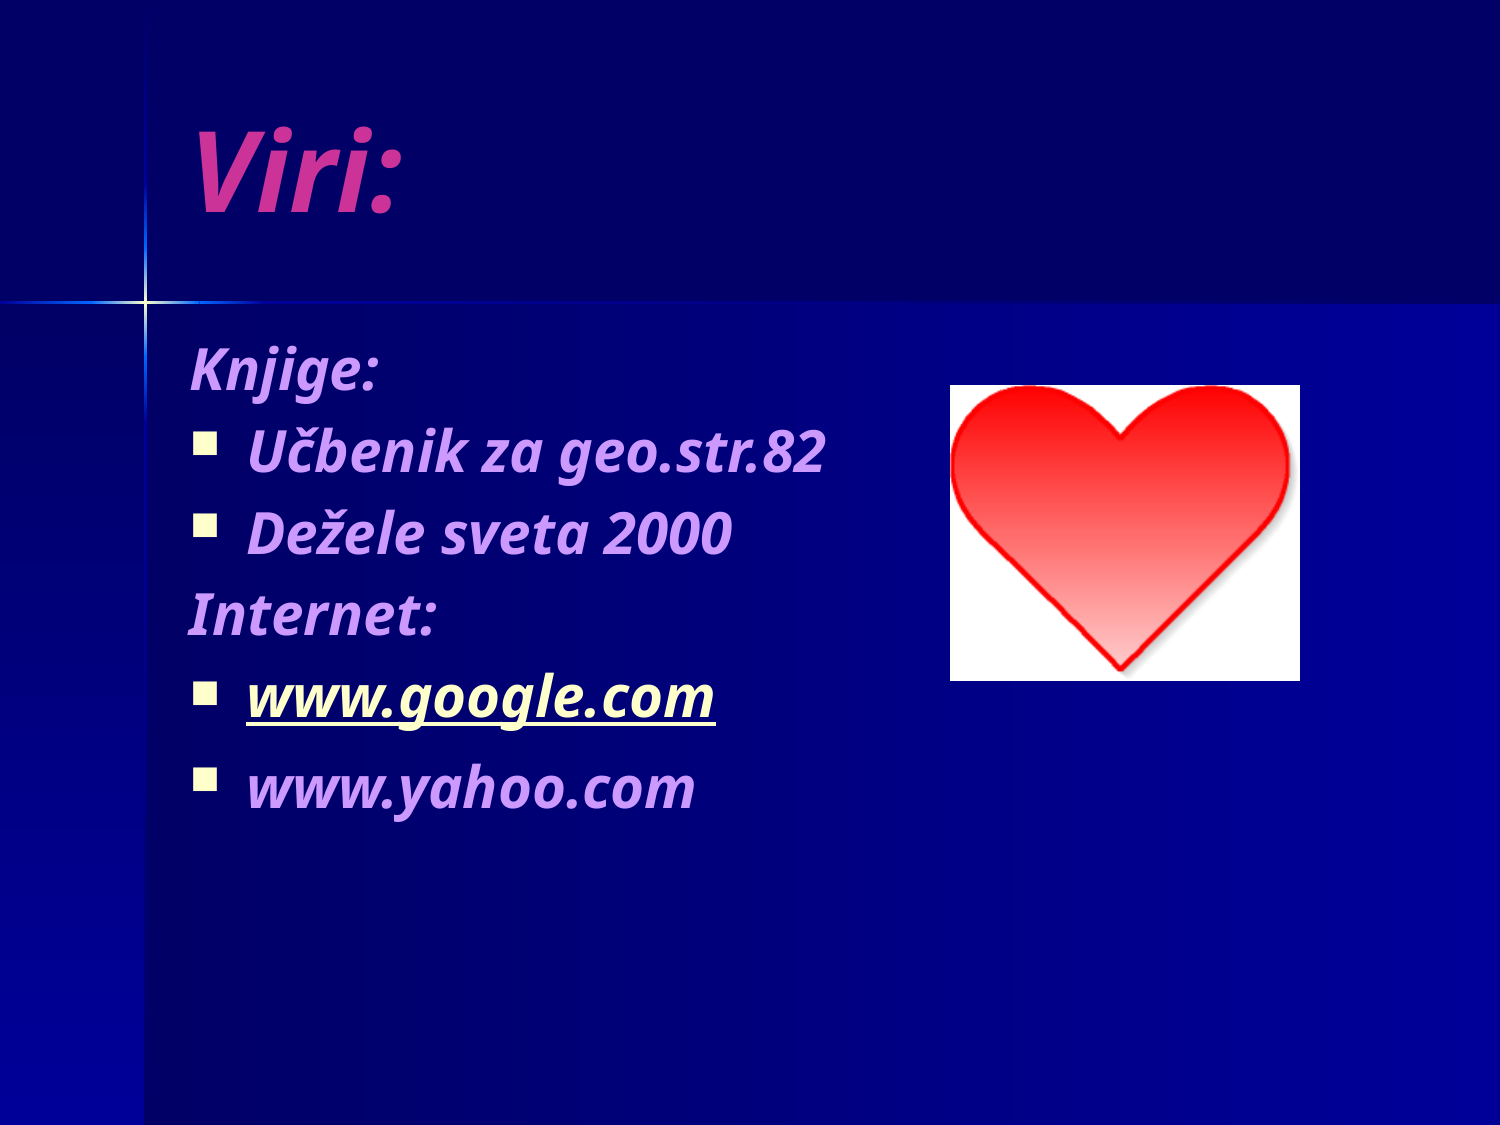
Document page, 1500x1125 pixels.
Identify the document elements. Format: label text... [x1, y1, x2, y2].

title Viri: [174, 50, 1413, 285]
picture [950, 385, 1300, 681]
list Knjige: Učbenik za geo.str.82 Dežele sveta 2000 Internet: www.google.com www.yahoo.com [174, 324, 1413, 1000]
